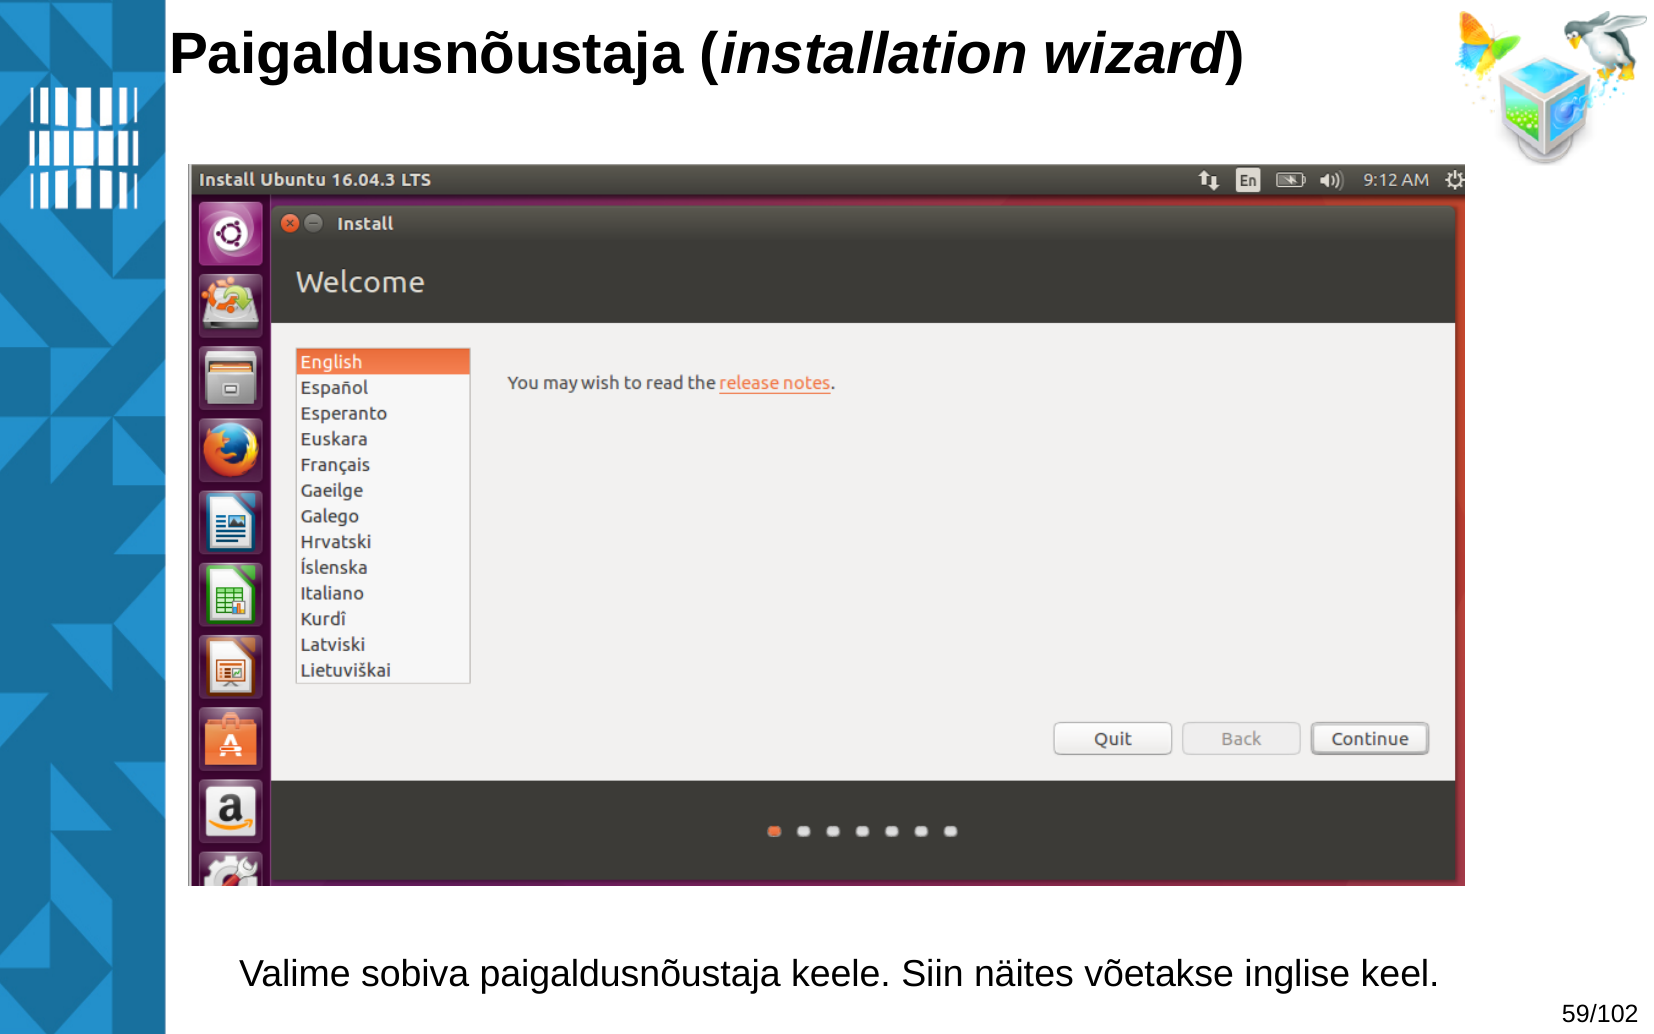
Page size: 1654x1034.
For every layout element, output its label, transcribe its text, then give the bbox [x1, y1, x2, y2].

text_box Valime sobiva paigaldusnõustaja keele. Siin näites võetakse inglise keel. [224, 944, 1501, 1004]
title Paigaldusnõustaja (installation wizard) [169, 11, 1571, 95]
picture [188, 7, 1653, 886]
